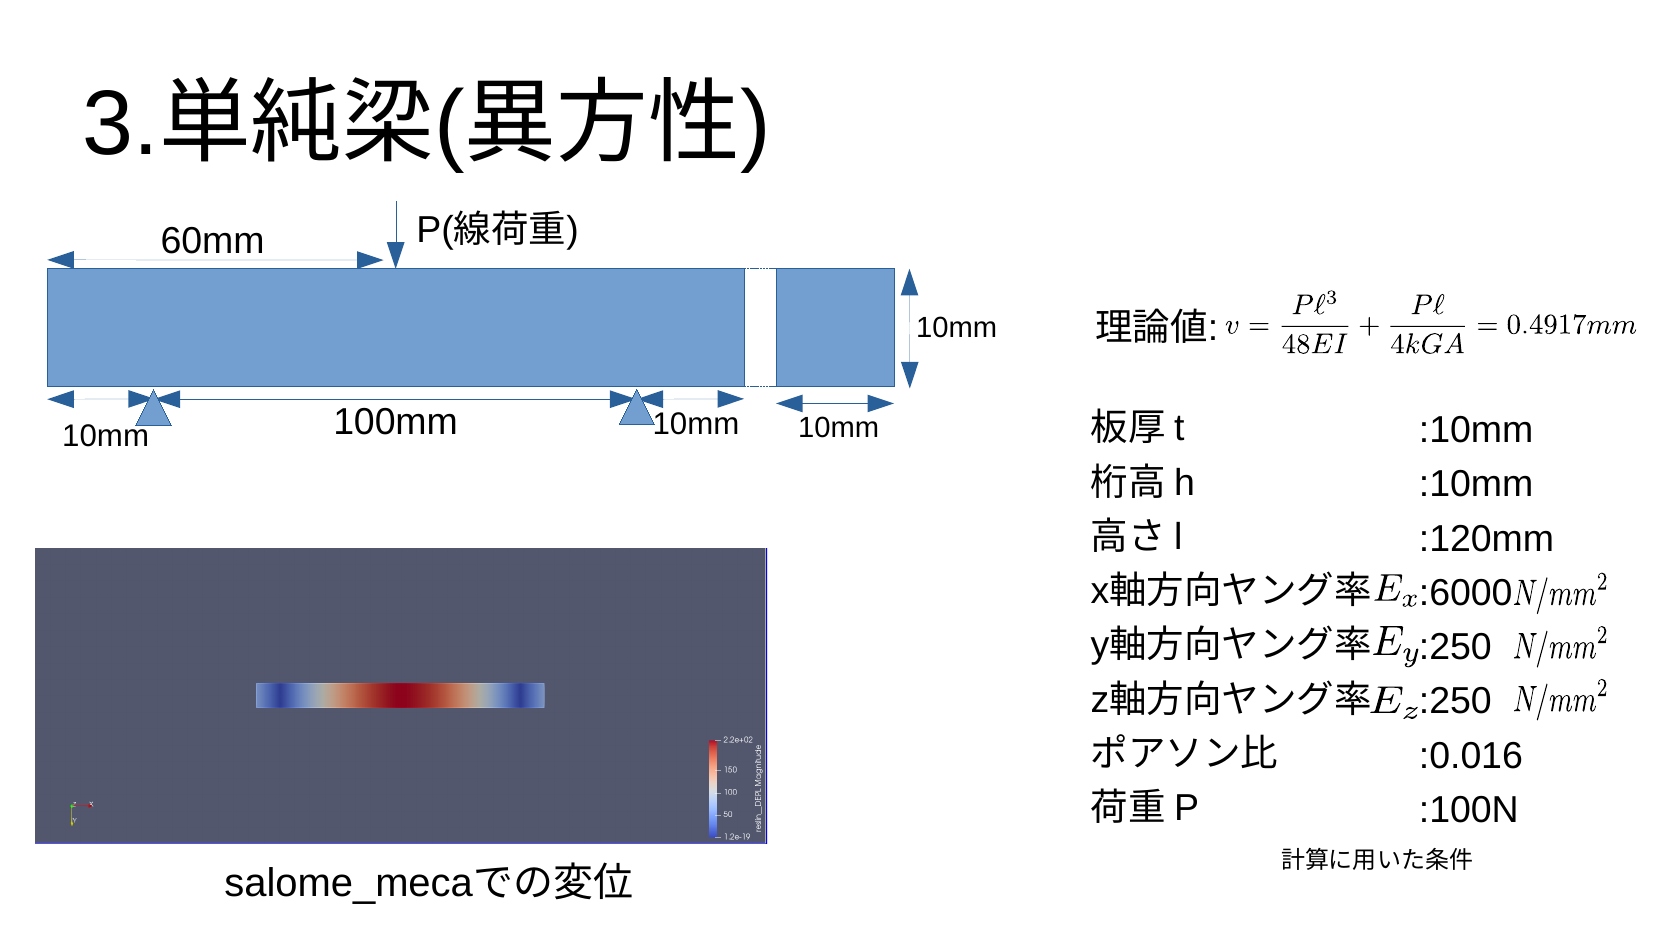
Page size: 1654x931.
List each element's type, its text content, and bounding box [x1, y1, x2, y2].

picture [1371, 572, 1419, 609]
text_box 板厚 t 桁高 h 高さ l x軸方向ヤング率 y軸方向ヤング率 z軸方向ヤング率 ポアソン比 荷重 P [1075, 389, 1431, 894]
text_box 100mm [664, 392, 717, 398]
picture [35, 548, 768, 844]
text_box 100mm [727, 392, 745, 398]
text_box 10mm [780, 403, 898, 452]
picture [1512, 572, 1607, 615]
title 3.単純梁(異方性) [82, 37, 1571, 193]
text_box 100mm [47, 400, 146, 410]
text_box 10mm [897, 303, 1016, 352]
text_box :10mm :10mm :120mm :6000 :250 :250 :0.016 :100N [1366, 391, 1580, 841]
text_box 10mm [637, 398, 780, 456]
picture [1235, 289, 1638, 355]
text_box 60mm [47, 212, 378, 269]
text_box [135, 389, 172, 426]
text_box 100mm [156, 392, 637, 450]
text_box [619, 389, 655, 425]
picture [1371, 626, 1419, 668]
list 計算に用いた条件 [1431, 841, 1560, 876]
text_box [47, 268, 745, 387]
picture [1512, 625, 1607, 668]
list salome_mecaでの変位 [35, 850, 780, 910]
text_box [776, 268, 895, 387]
text_box 100mm [74, 392, 128, 399]
text_box P(線荷重) [401, 191, 626, 261]
text_box 理論値: [1080, 289, 1235, 359]
picture [1512, 678, 1607, 721]
text_box 100mm [47, 392, 65, 398]
picture [1366, 685, 1420, 721]
text_box 10mm [47, 410, 189, 468]
